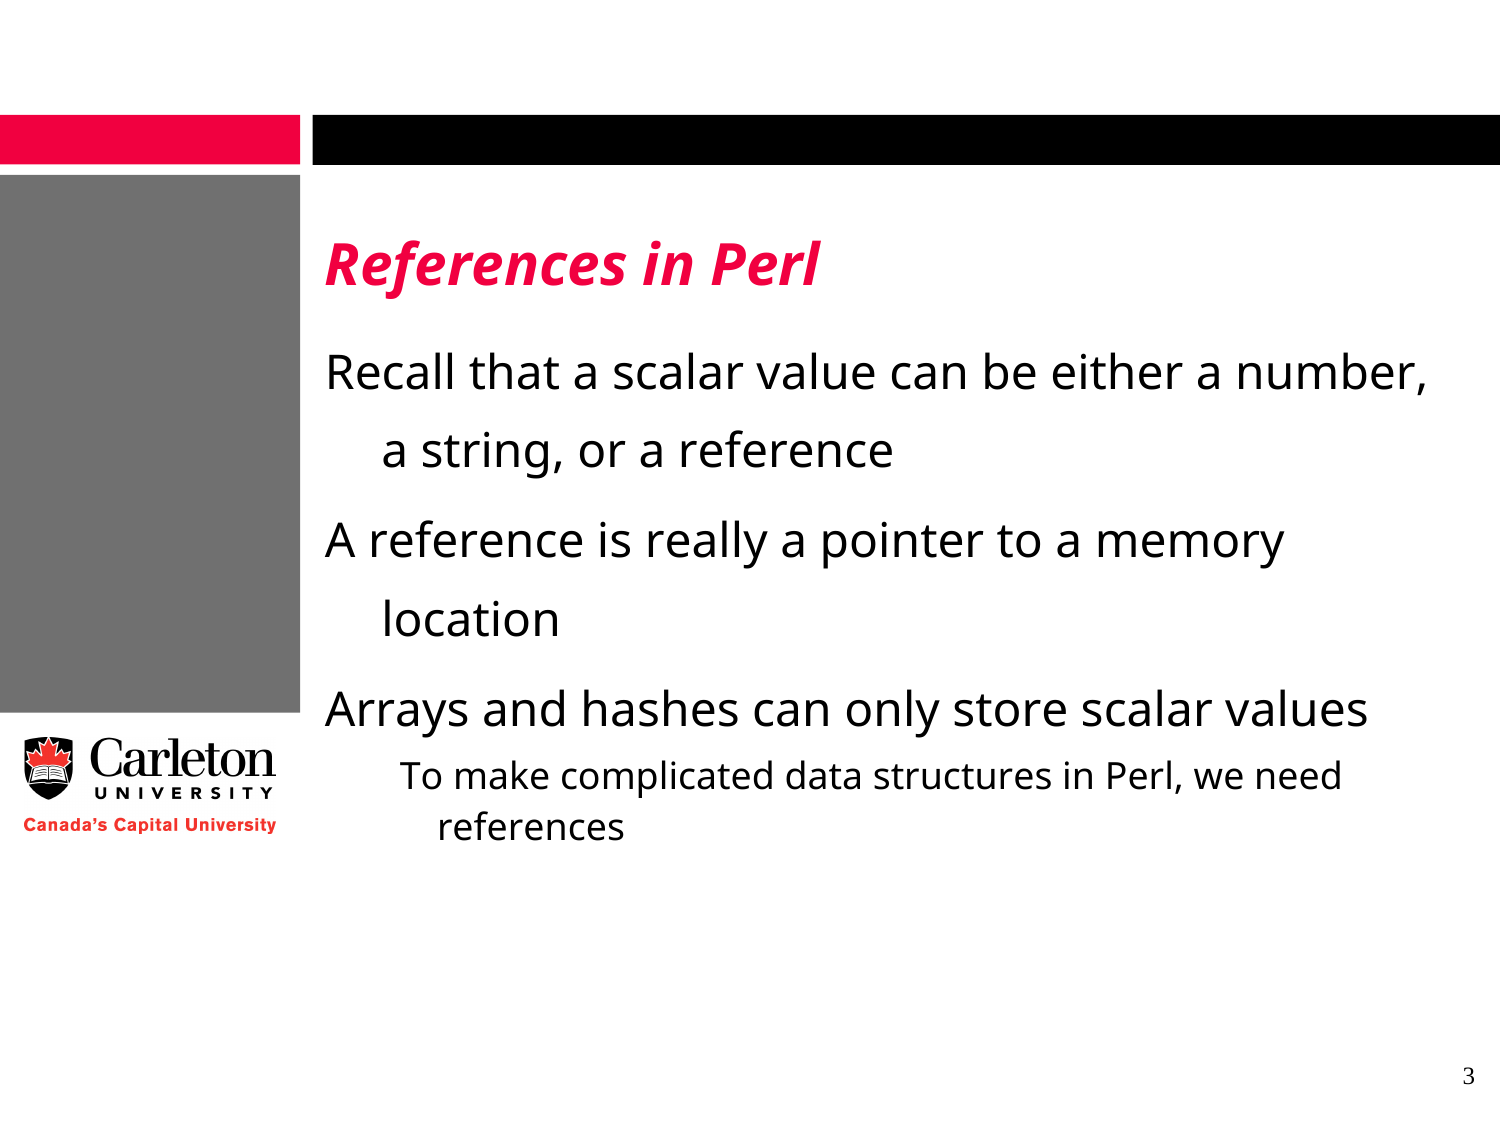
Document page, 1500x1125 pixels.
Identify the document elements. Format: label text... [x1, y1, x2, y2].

picture [24, 737, 276, 834]
list Recall that a scalar value can be either a number, a string, or a reference A reference is really a pointer to a memory location Arrays and hashes can only store scalar values To make complicated data structures in Perl, we need references [324, 324, 1450, 1036]
title References in Perl [324, 194, 1450, 324]
